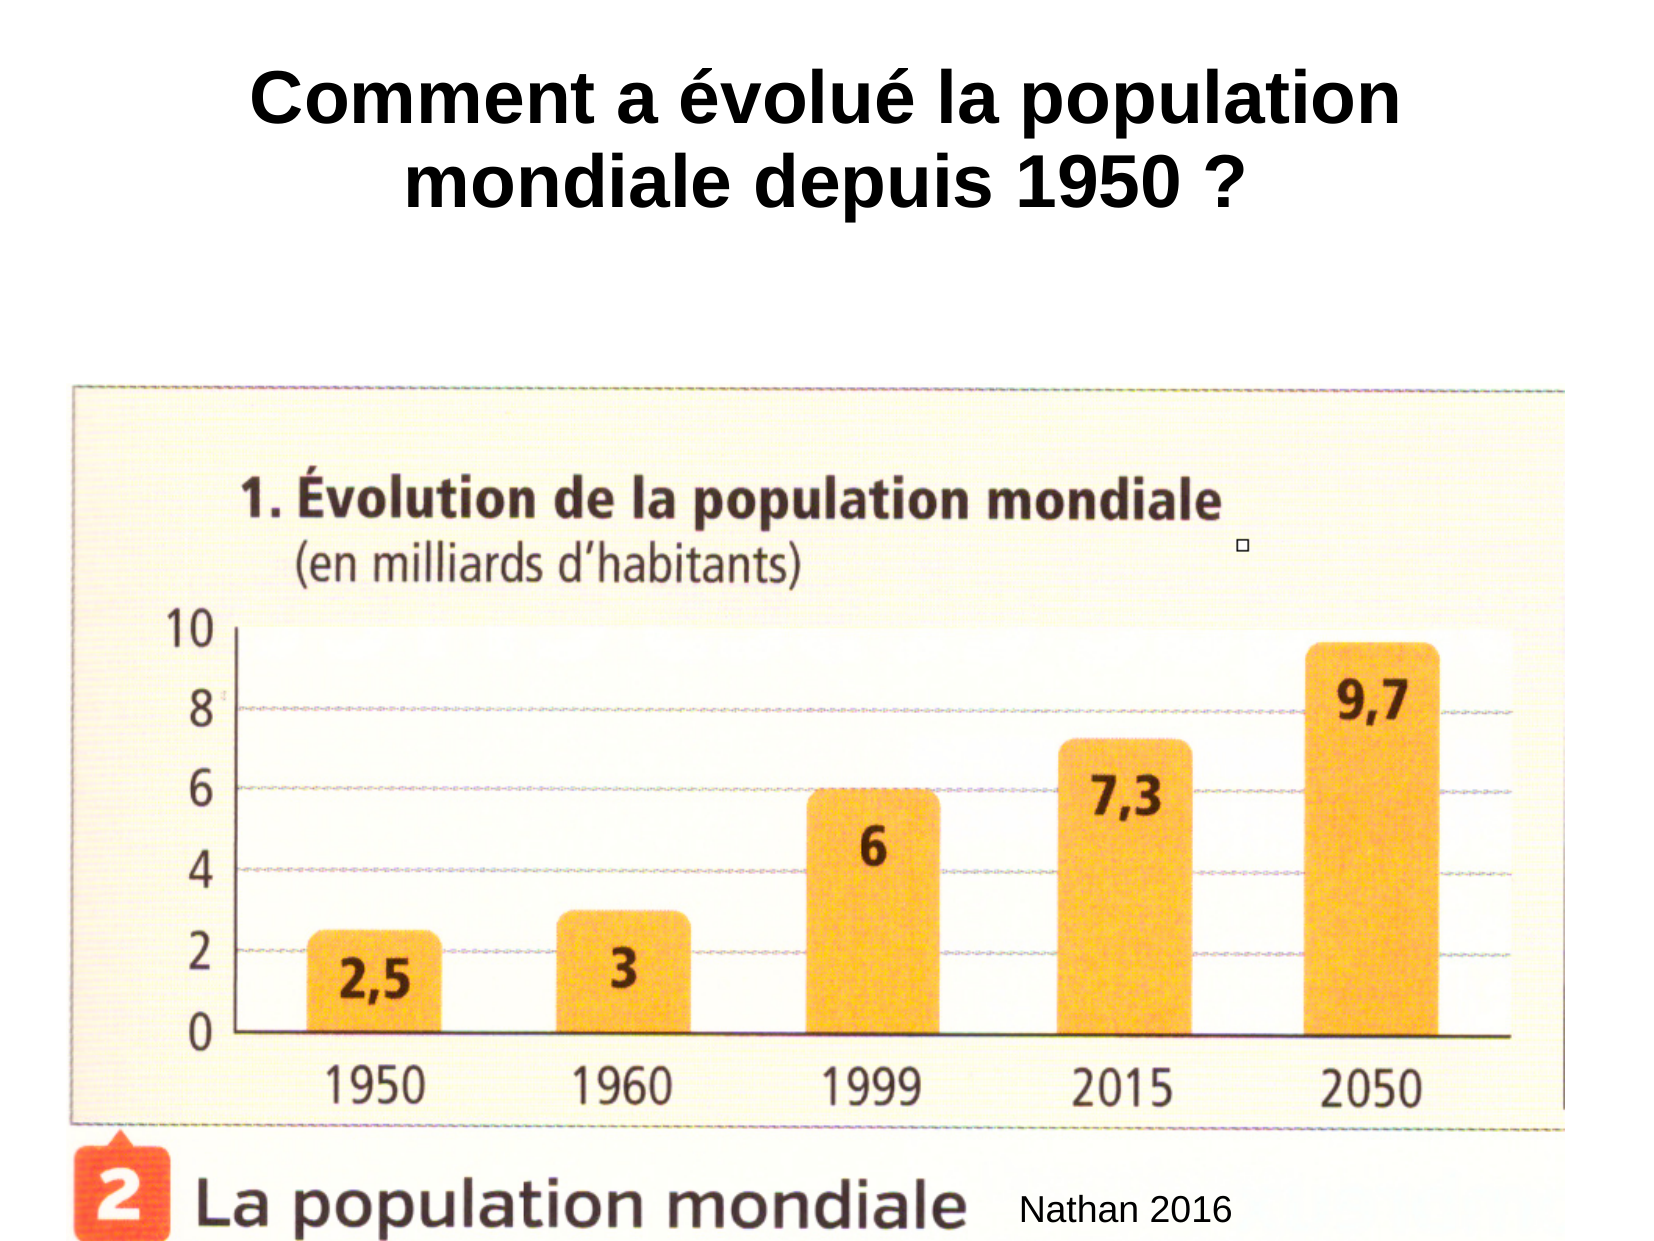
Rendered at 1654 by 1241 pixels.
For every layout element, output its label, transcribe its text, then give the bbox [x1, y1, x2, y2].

picture [66, 383, 1565, 1241]
title Comment a évolué la population mondiale depuis 1950 ? [82, 29, 1571, 250]
text_box Nathan 2016 [1003, 1181, 1329, 1238]
